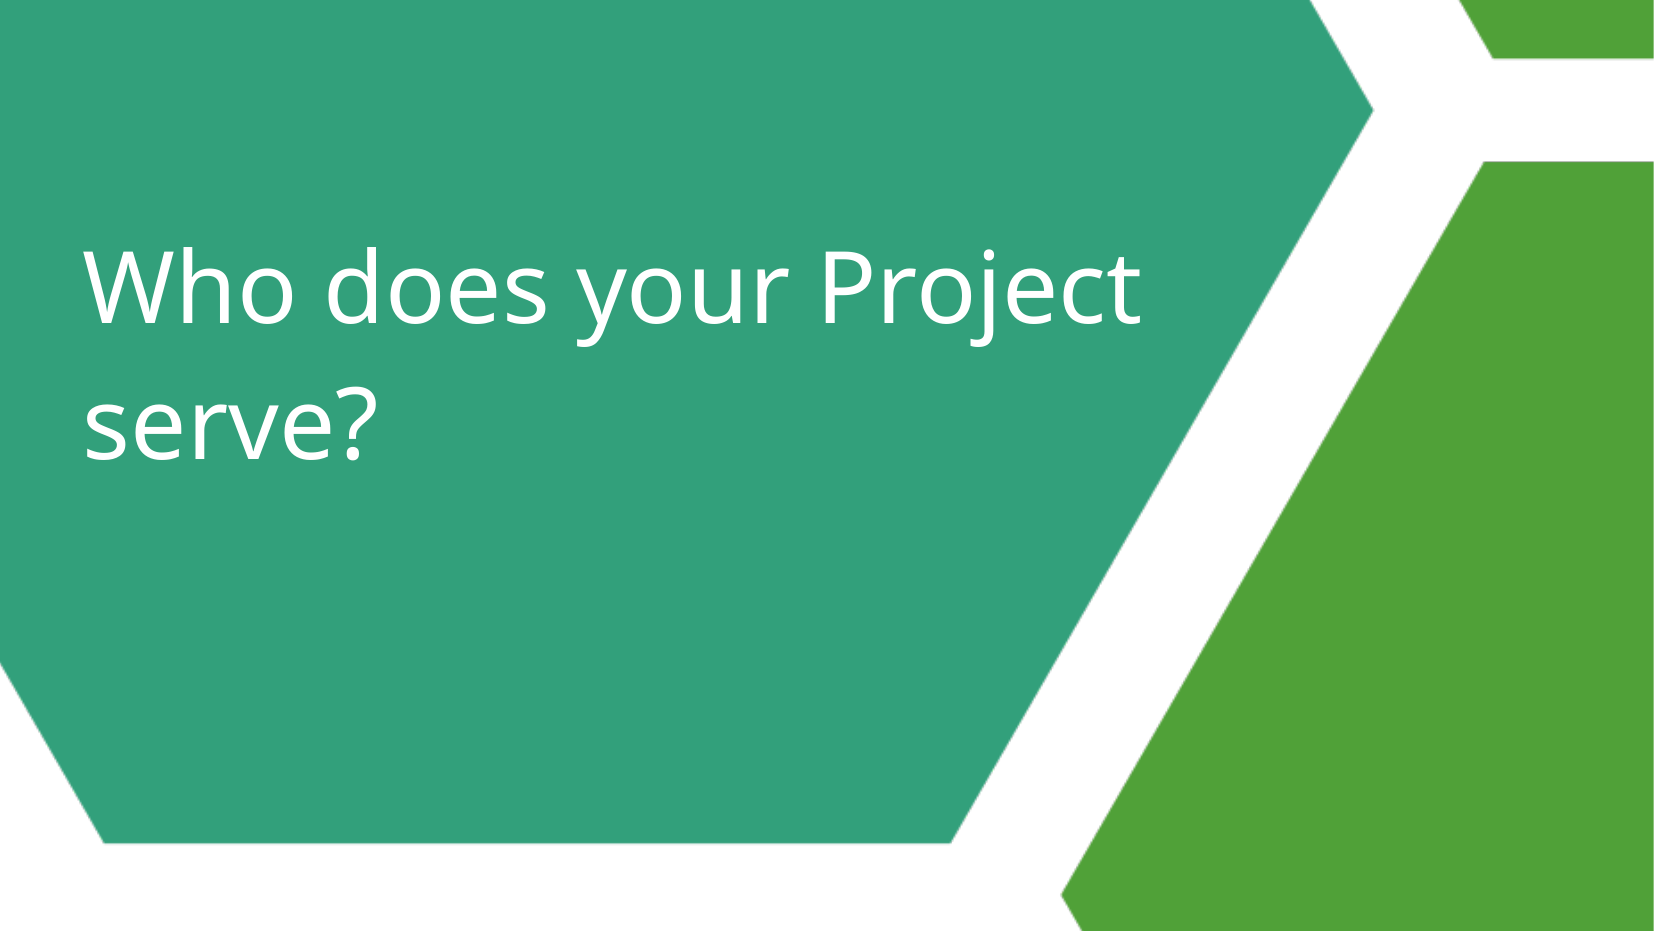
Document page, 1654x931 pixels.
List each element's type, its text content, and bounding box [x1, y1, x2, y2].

title Who does your Project serve? [82, 219, 1218, 486]
picture [0, 0, 1654, 931]
